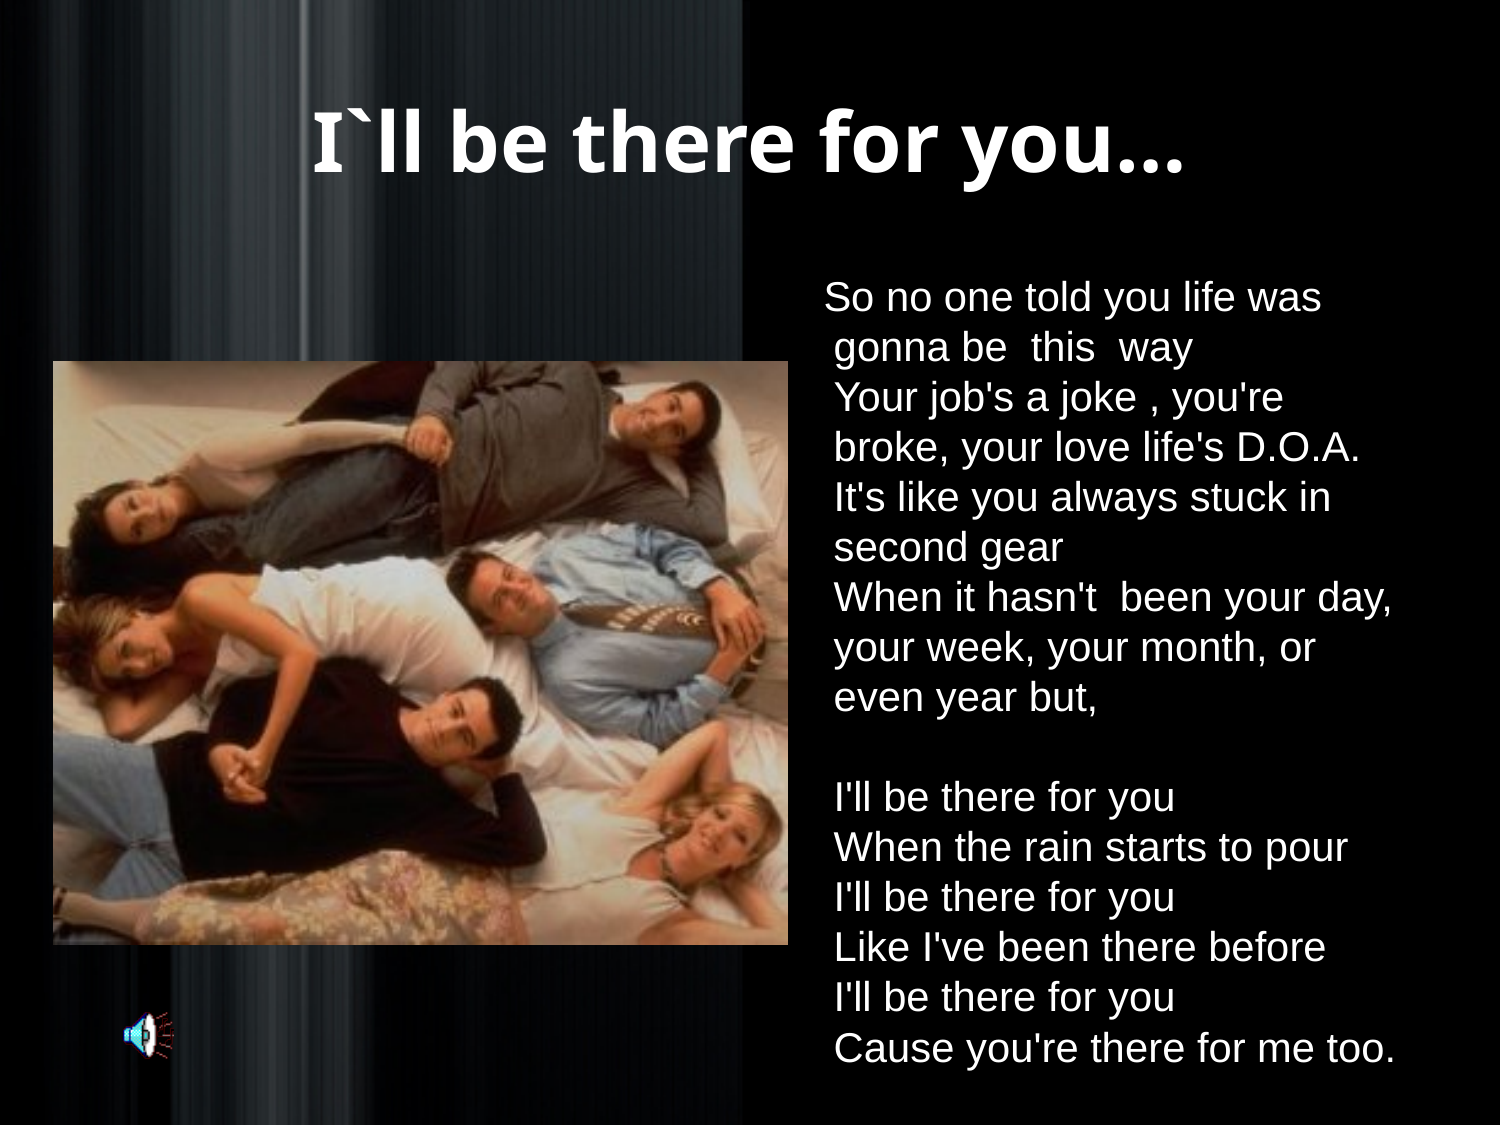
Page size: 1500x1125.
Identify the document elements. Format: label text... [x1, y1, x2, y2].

title I`ll be there for you… [75, 45, 1425, 233]
list So no one told you life was gonna be this way Your job's a joke , you're broke, your love life's D.O.A. It's like you always stuck in second gear When it hasn't been your day, your week, your month, or even year but, I'll be there for you When the rain starts to pour I'll be there for you Like I've been there before I'll be there for you Cause you're there for me too. [762, 262, 1425, 622]
picture [0, 0, 788, 1125]
